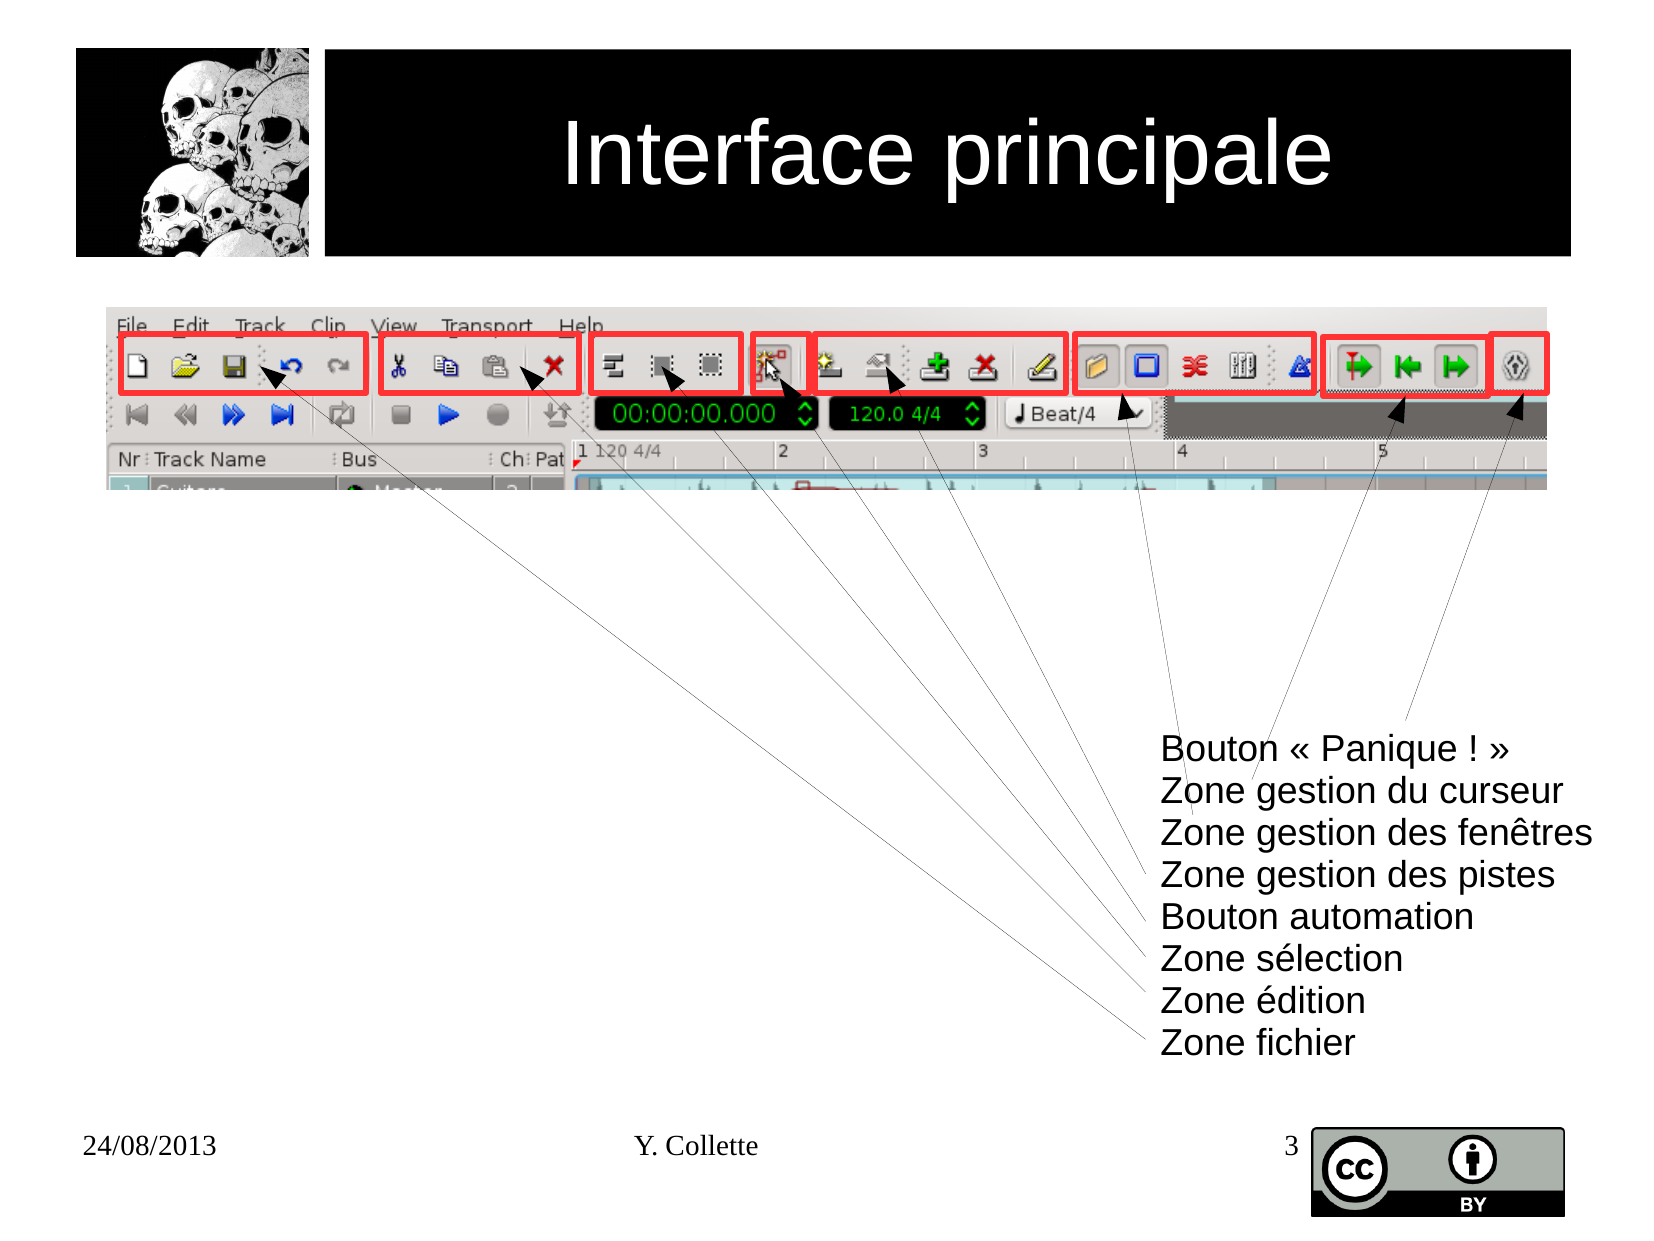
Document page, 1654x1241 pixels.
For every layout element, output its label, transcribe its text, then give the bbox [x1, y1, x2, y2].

picture [818, 337, 1063, 390]
picture [756, 337, 806, 390]
picture [106, 307, 1547, 490]
text_box Bouton « Panique ! » Zone gestion du curseur Zone gestion des fenêtres Zone gestion des pistes Bouton automation Zone sélection Zone édition Zone fichier [1145, 720, 1619, 1072]
picture [1326, 340, 1485, 393]
picture [1078, 337, 1311, 390]
picture [384, 337, 576, 390]
picture [276, 384, 289, 390]
picture [1494, 337, 1544, 390]
picture [124, 337, 363, 390]
title Interface principale [324, 49, 1571, 257]
picture [796, 396, 948, 490]
picture [1369, 396, 1520, 490]
picture [1311, 1127, 1565, 1217]
picture [1490, 396, 1547, 490]
picture [594, 337, 738, 390]
picture [76, 48, 309, 257]
